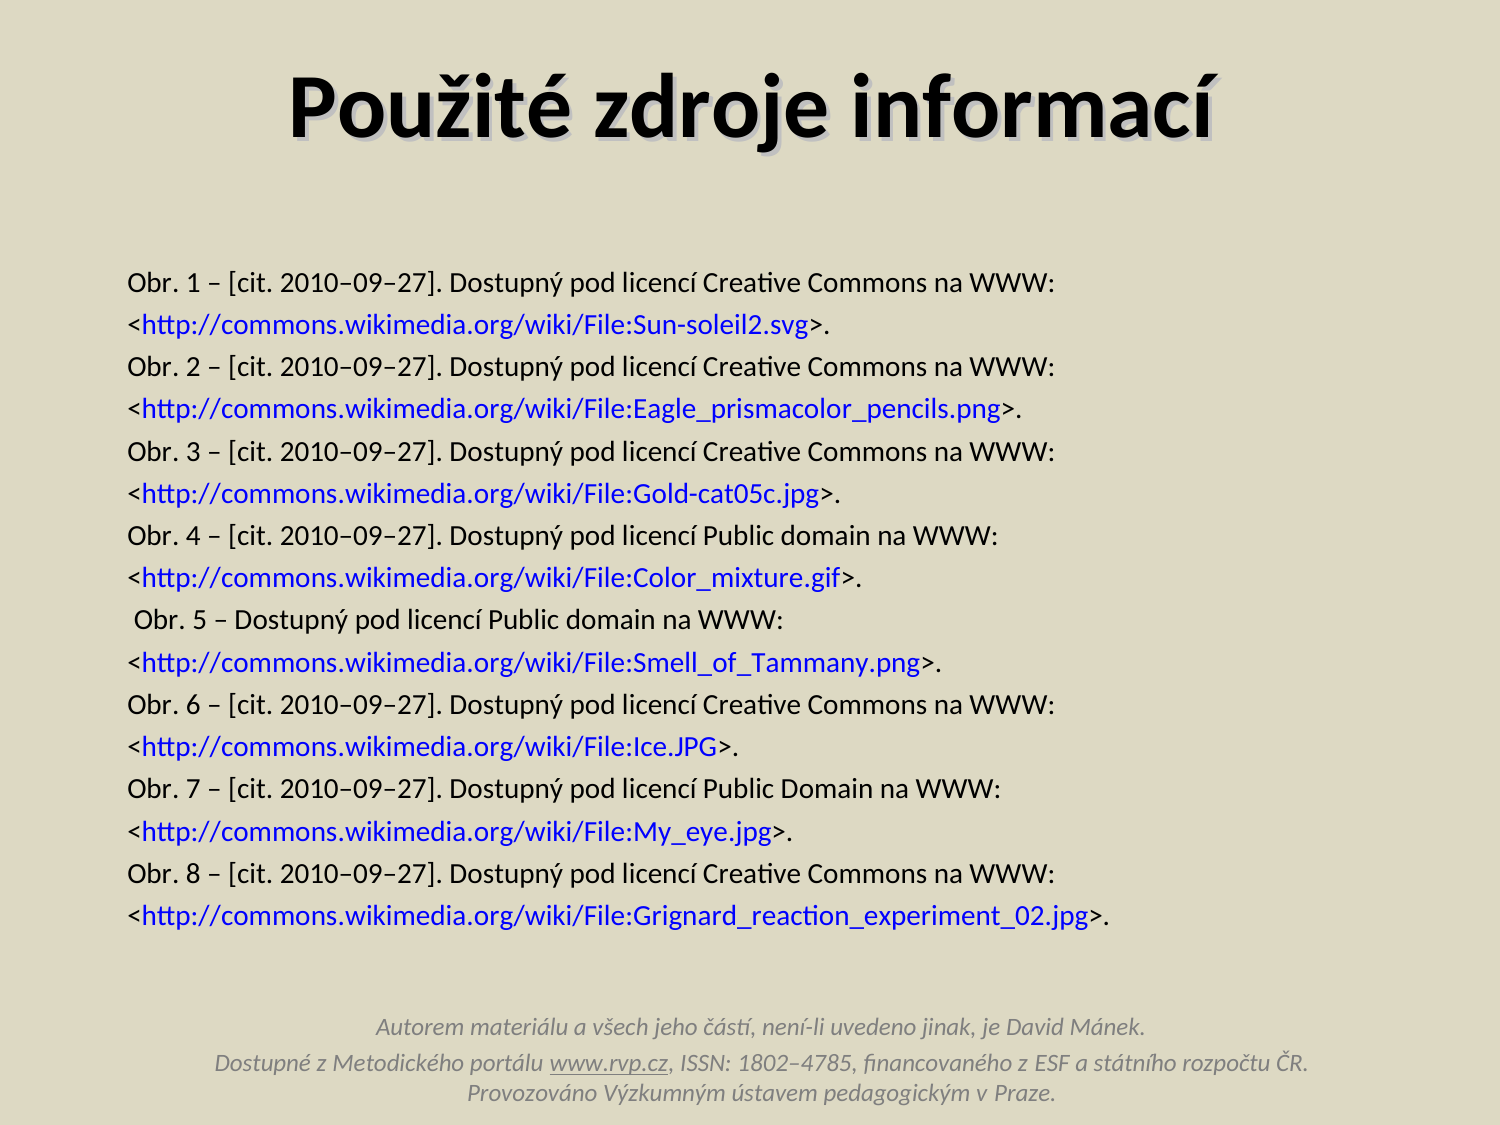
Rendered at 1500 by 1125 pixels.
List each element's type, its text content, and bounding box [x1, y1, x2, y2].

title Použité zdroje informací [76, 30, 1427, 171]
text_box Autorem materiálu a všech jeho částí, není-li uvedeno jinak, je David Mánek. Dostupné z Metodického portálu www.rvp.cz, ISSN: 1802–4785, financovaného z ESF a státního rozpočtu ČR. Provozováno Výzkumným ústavem pedagogickým v Praze. [159, 1003, 1365, 1094]
list Obr. 1 – [cit. 2010–09–27]. Dostupný pod licencí Creative Commons na WWW: <http://commons.wikimedia.org/wiki/File:Sun-soleil2.svg>. Obr. 2 – [cit. 2010–09–27]. Dostupný pod licencí Creative Commons na WWW: <http://commons.wikimedia.org/wiki/File:Eagle_prismacolor_pencils.png>. Obr. 3 – [cit. 2010–09–27]. Dostupný pod licencí Creative Commons na WWW: <http://commons.wikimedia.org/wiki/File:Gold-cat05c.jpg>. Obr. 4 – [cit. 2010–09–27]. Dostupný pod licencí Public domain na WWW: <http://commons.wikimedia.org/wiki/File:Color_mixture.gif>. Obr. 5 – Dostupný pod licencí Public domain na WWW: <http://commons.wikimedia.org/wiki/File:Smell_of_Tammany.png>. Obr. 6 – [cit. 2010–09–27]. Dostupný pod licencí Creative Commons na WWW: <http://commons.wikimedia.org/wiki/File:Ice.JPG>. Obr. 7 – [cit. 2010–09–27]. Dostupný pod licencí Public Domain na WWW: <http://commons.wikimedia.org/wiki/File:My_eye.jpg>. Obr. 8 – [cit. 2010–09–27]. Dostupný pod licencí Creative Commons na WWW: <http://commons.wikimedia.org/wiki/File:Grignard_reaction_experiment_02.jpg>. [112, 255, 1400, 944]
